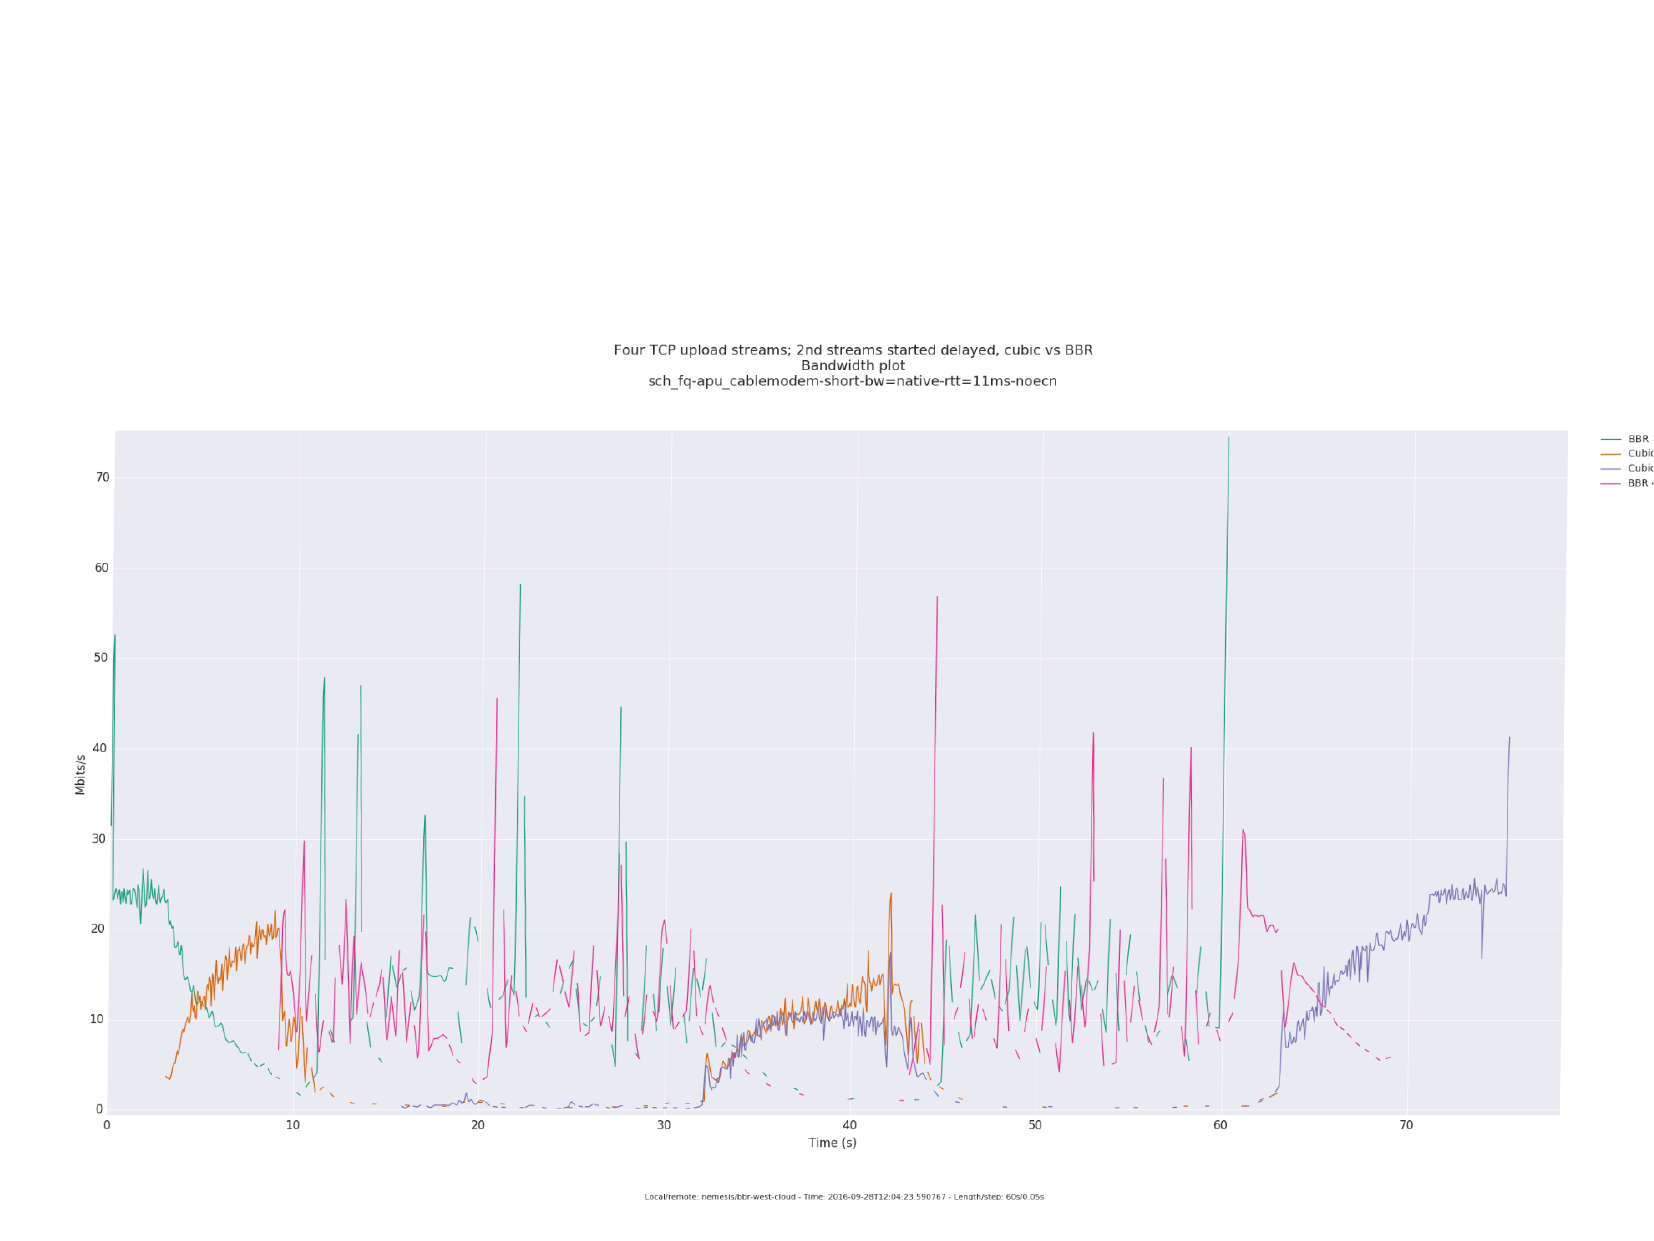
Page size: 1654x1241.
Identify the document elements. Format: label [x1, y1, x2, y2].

picture [0, 345, 1654, 1201]
